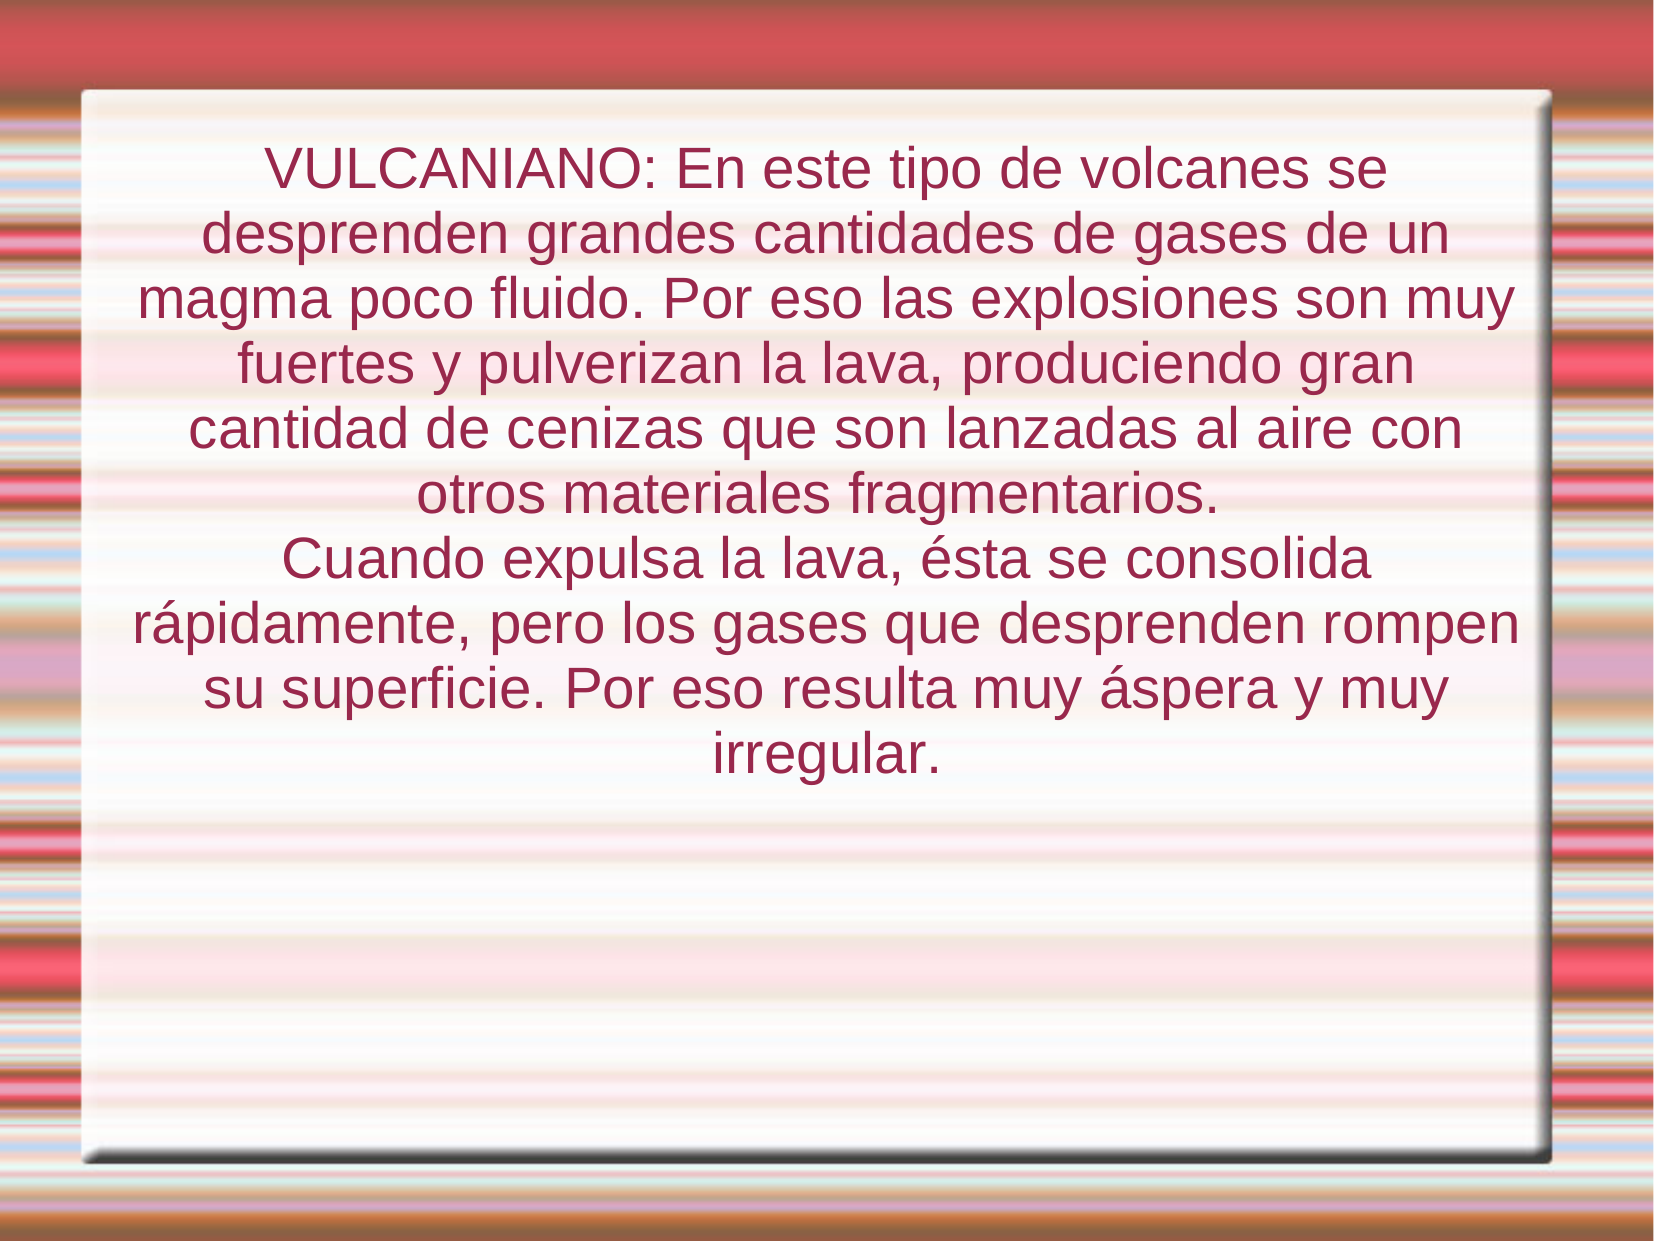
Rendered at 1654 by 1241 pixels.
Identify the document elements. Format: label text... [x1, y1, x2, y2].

picture [0, 0, 1654, 1241]
subtitle VULCANIANO: En este tipo de volcanes se desprenden grandes cantidades de gases de un magma poco fluido. Por eso las explosiones son muy fuertes y pulverizan la lava, produciendo gran cantidad de cenizas que son lanzadas al aire con otros materiales fragmentarios. Cuando expulsa la lava, ésta se consolida rápidamente, pero los gases que desprenden rompen su superficie. Por eso resulta muy áspera y muy irregular. [121, 122, 1534, 1125]
